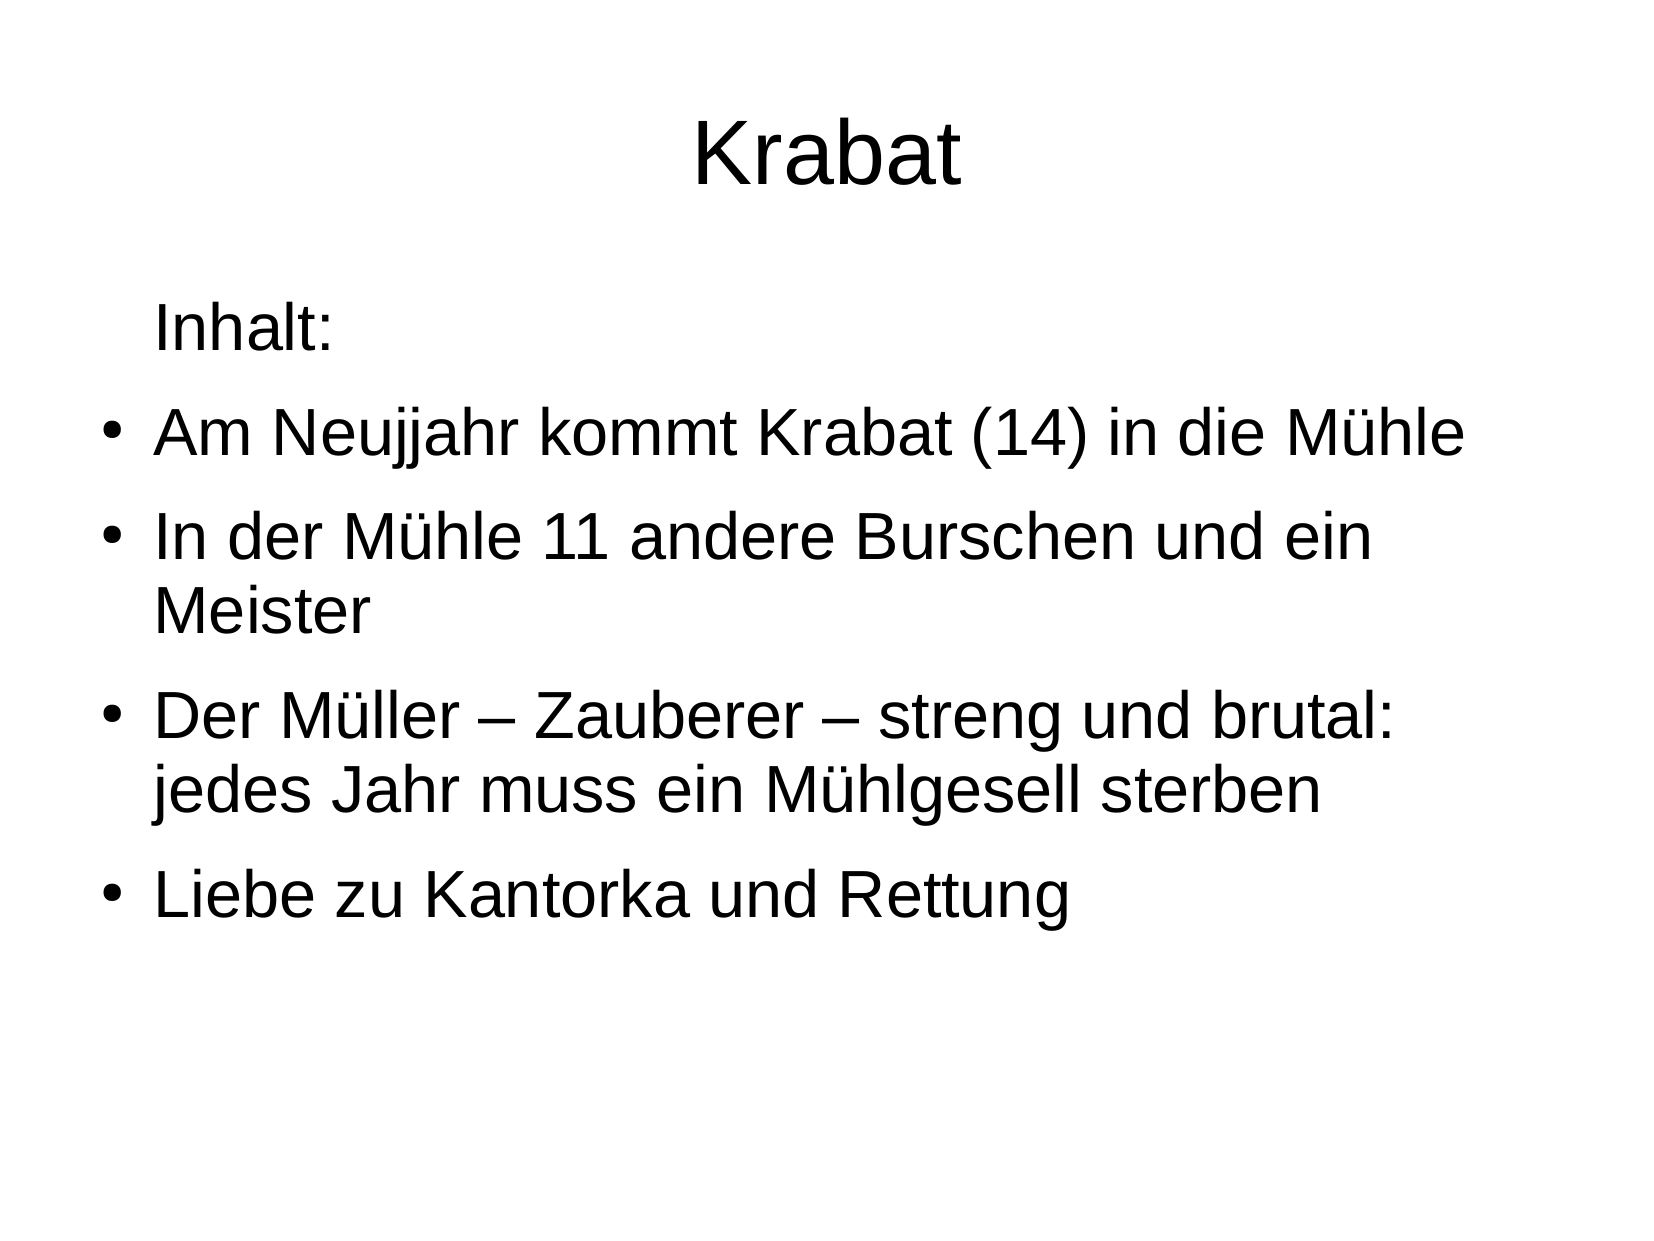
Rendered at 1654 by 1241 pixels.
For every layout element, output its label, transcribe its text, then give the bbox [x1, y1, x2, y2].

title Krabat [82, 49, 1571, 257]
list Inhalt: Am Neujjahr kommt Krabat (14) in die Mühle In der Mühle 11 andere Burschen und ein Meister Der Müller – Zauberer – streng und brutal: jedes Jahr muss ein Mühlgesell sterben Liebe zu Kantorka und Rettung [82, 290, 1571, 1109]
